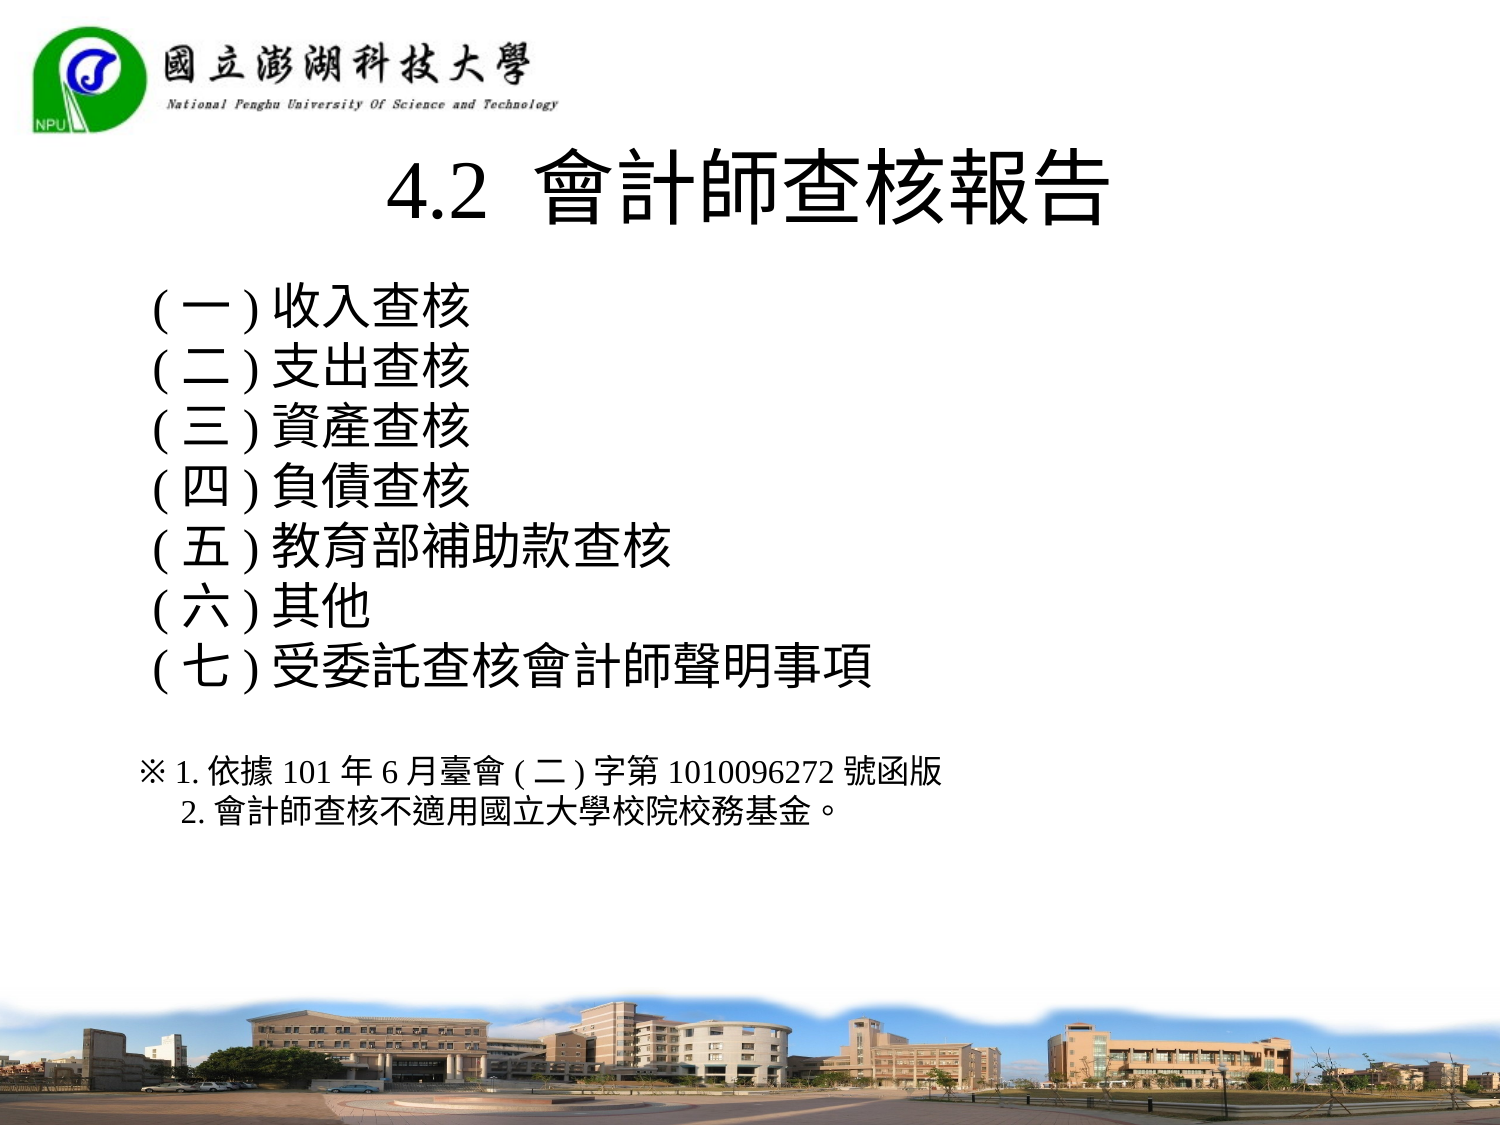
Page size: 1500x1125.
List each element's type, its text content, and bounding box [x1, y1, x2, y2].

picture [0, 0, 1500, 1125]
table_cell ※ 1.依據101年6月臺會(二)字第1010096272號函版 2.會計師查核不適用國立大學校院校務基金。 [75, 703, 1425, 838]
title 4.2 會計師查核報告 [75, 126, 1426, 244]
table_header (一)收入查核 (二)支出查核 (三)資產查核 (四)負債查核 (五)教育部補助款查核 (六)其他 (七)受委託查核會計師聲明事項 [75, 267, 1425, 703]
